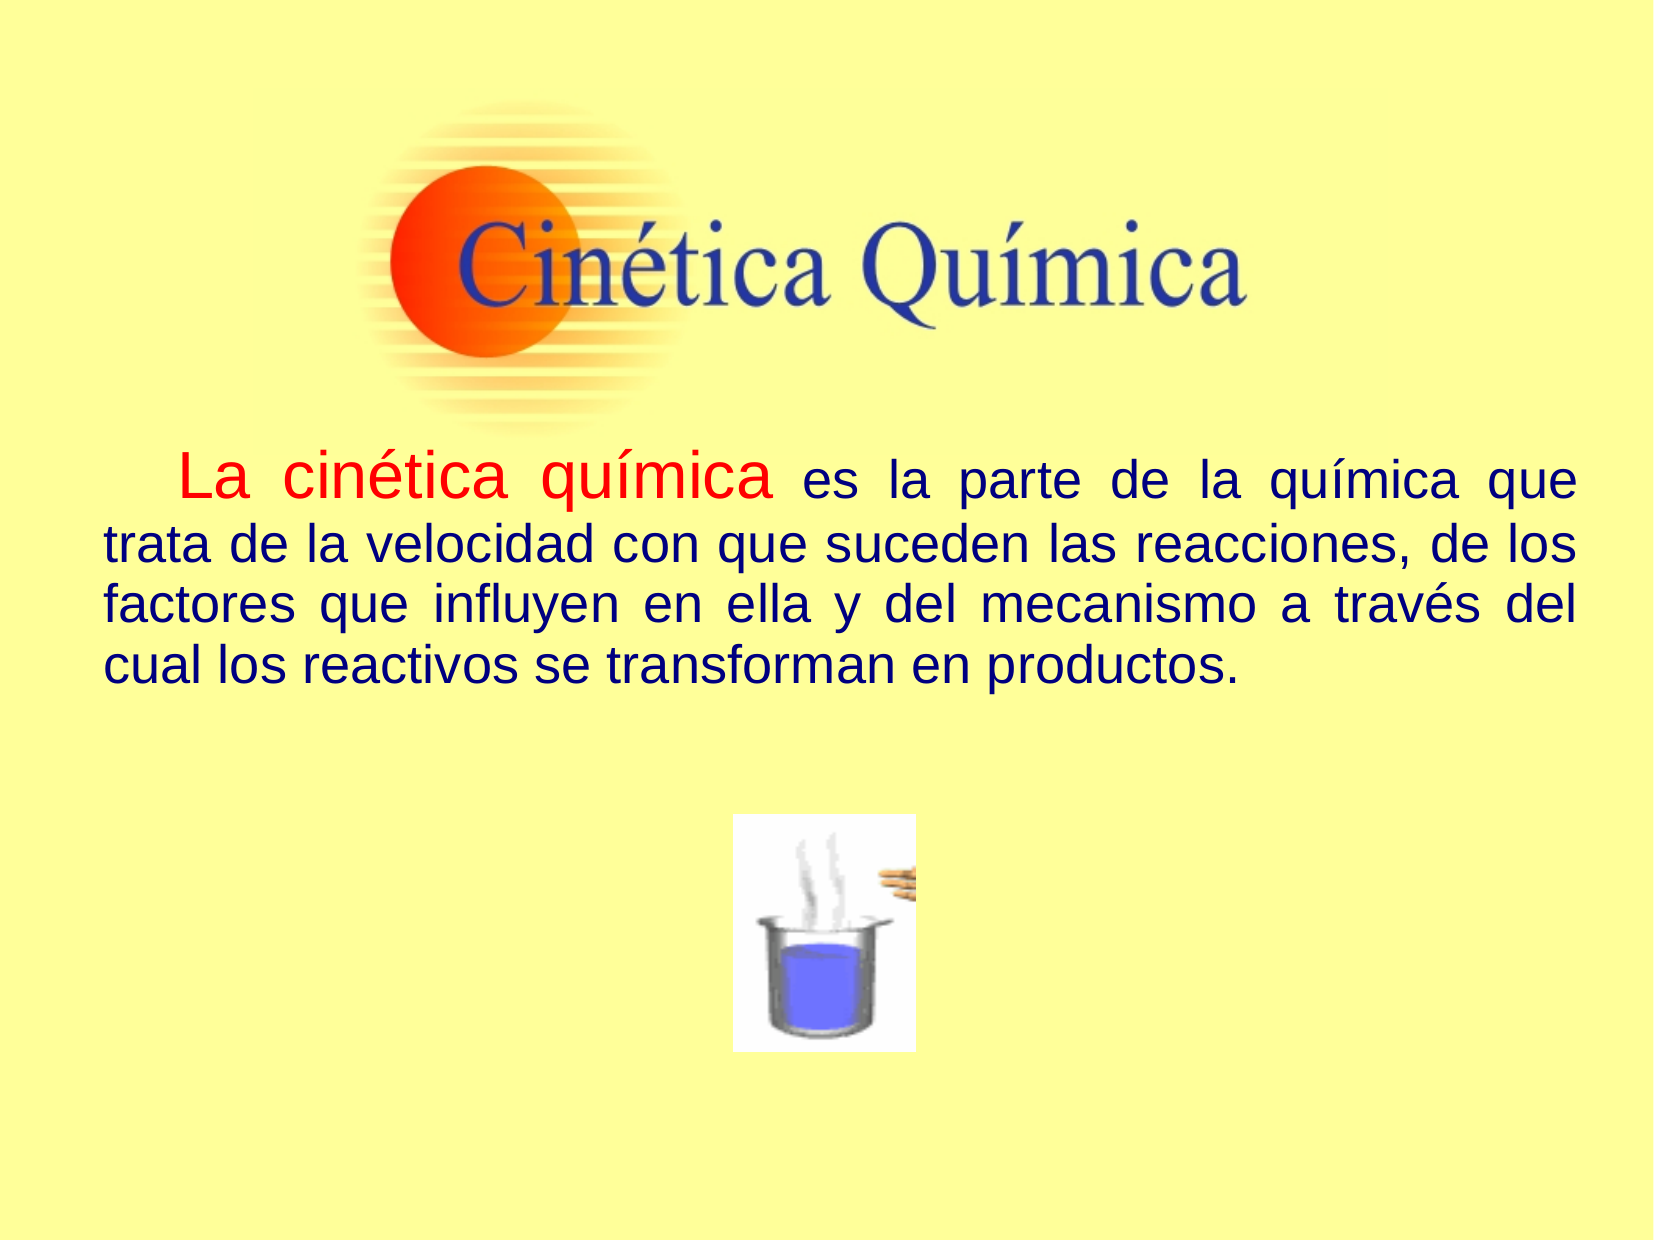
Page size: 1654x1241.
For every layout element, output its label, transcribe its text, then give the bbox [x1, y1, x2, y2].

text_box La cinética química es la parte de la química que trata de la velocidad con que suceden las reacciones, de los factores que influyen en ella y del mecanismo a través del cual los reactivos se transforman en productos. [88, 431, 1595, 727]
picture [253, 88, 1388, 431]
picture [733, 814, 916, 1052]
